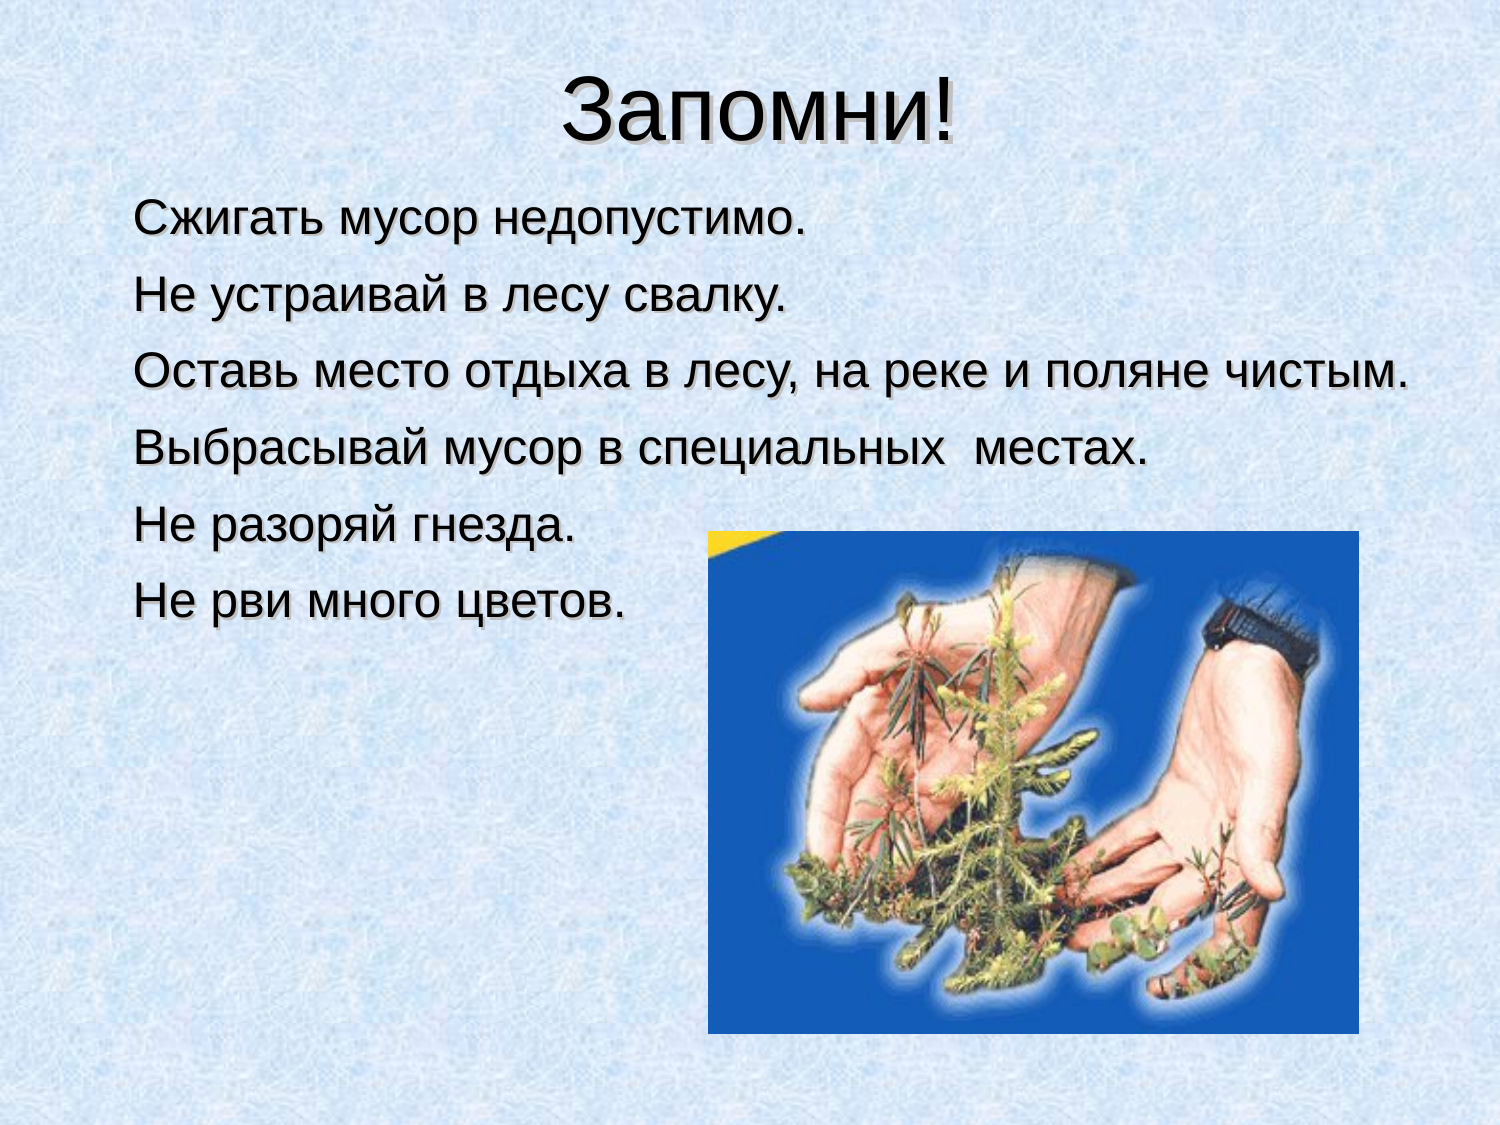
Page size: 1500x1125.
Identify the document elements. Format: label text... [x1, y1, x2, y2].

text_box Запомни! [71, 0, 1447, 207]
text_box Сжигать мусор недопустимо. Не устраивай в лесу свалку. Оставь место отдыха в лесу, на реке и поляне чистым. Выбрасывай мусор в специальных местах. Не разоряй гнезда. Не рви много цветов. [117, 177, 1432, 959]
picture [708, 531, 1359, 1034]
